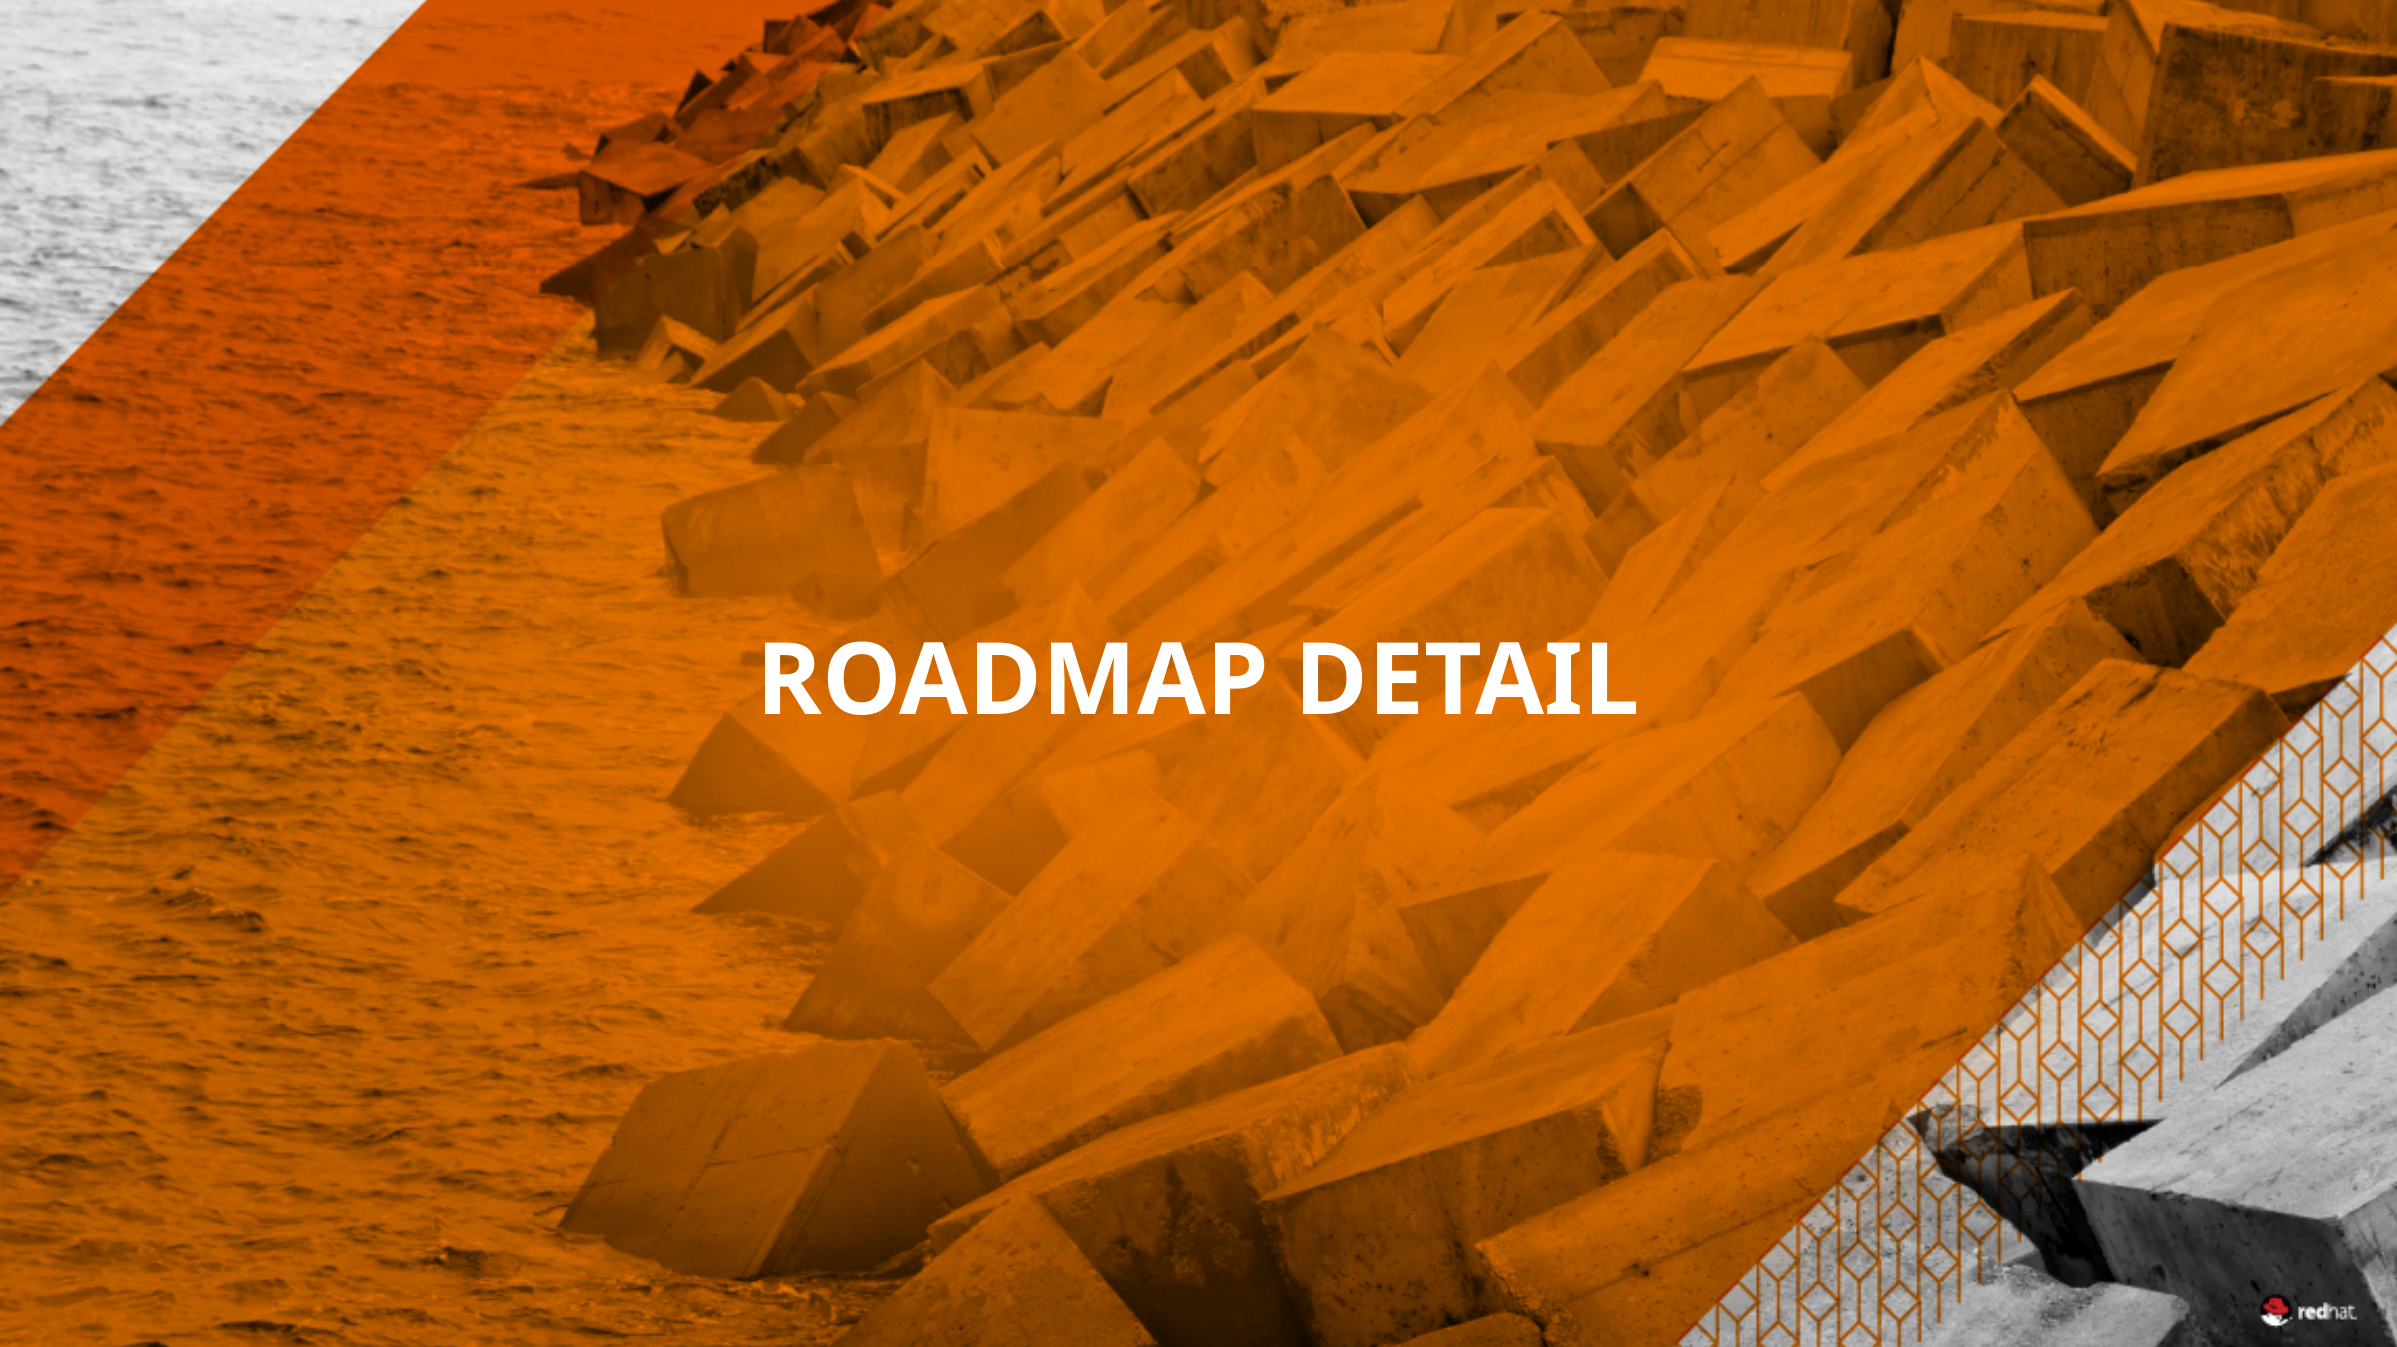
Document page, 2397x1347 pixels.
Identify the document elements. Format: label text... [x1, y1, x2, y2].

picture [0, 0, 2397, 1347]
title ROADMAP DETAIL [385, 545, 2012, 805]
